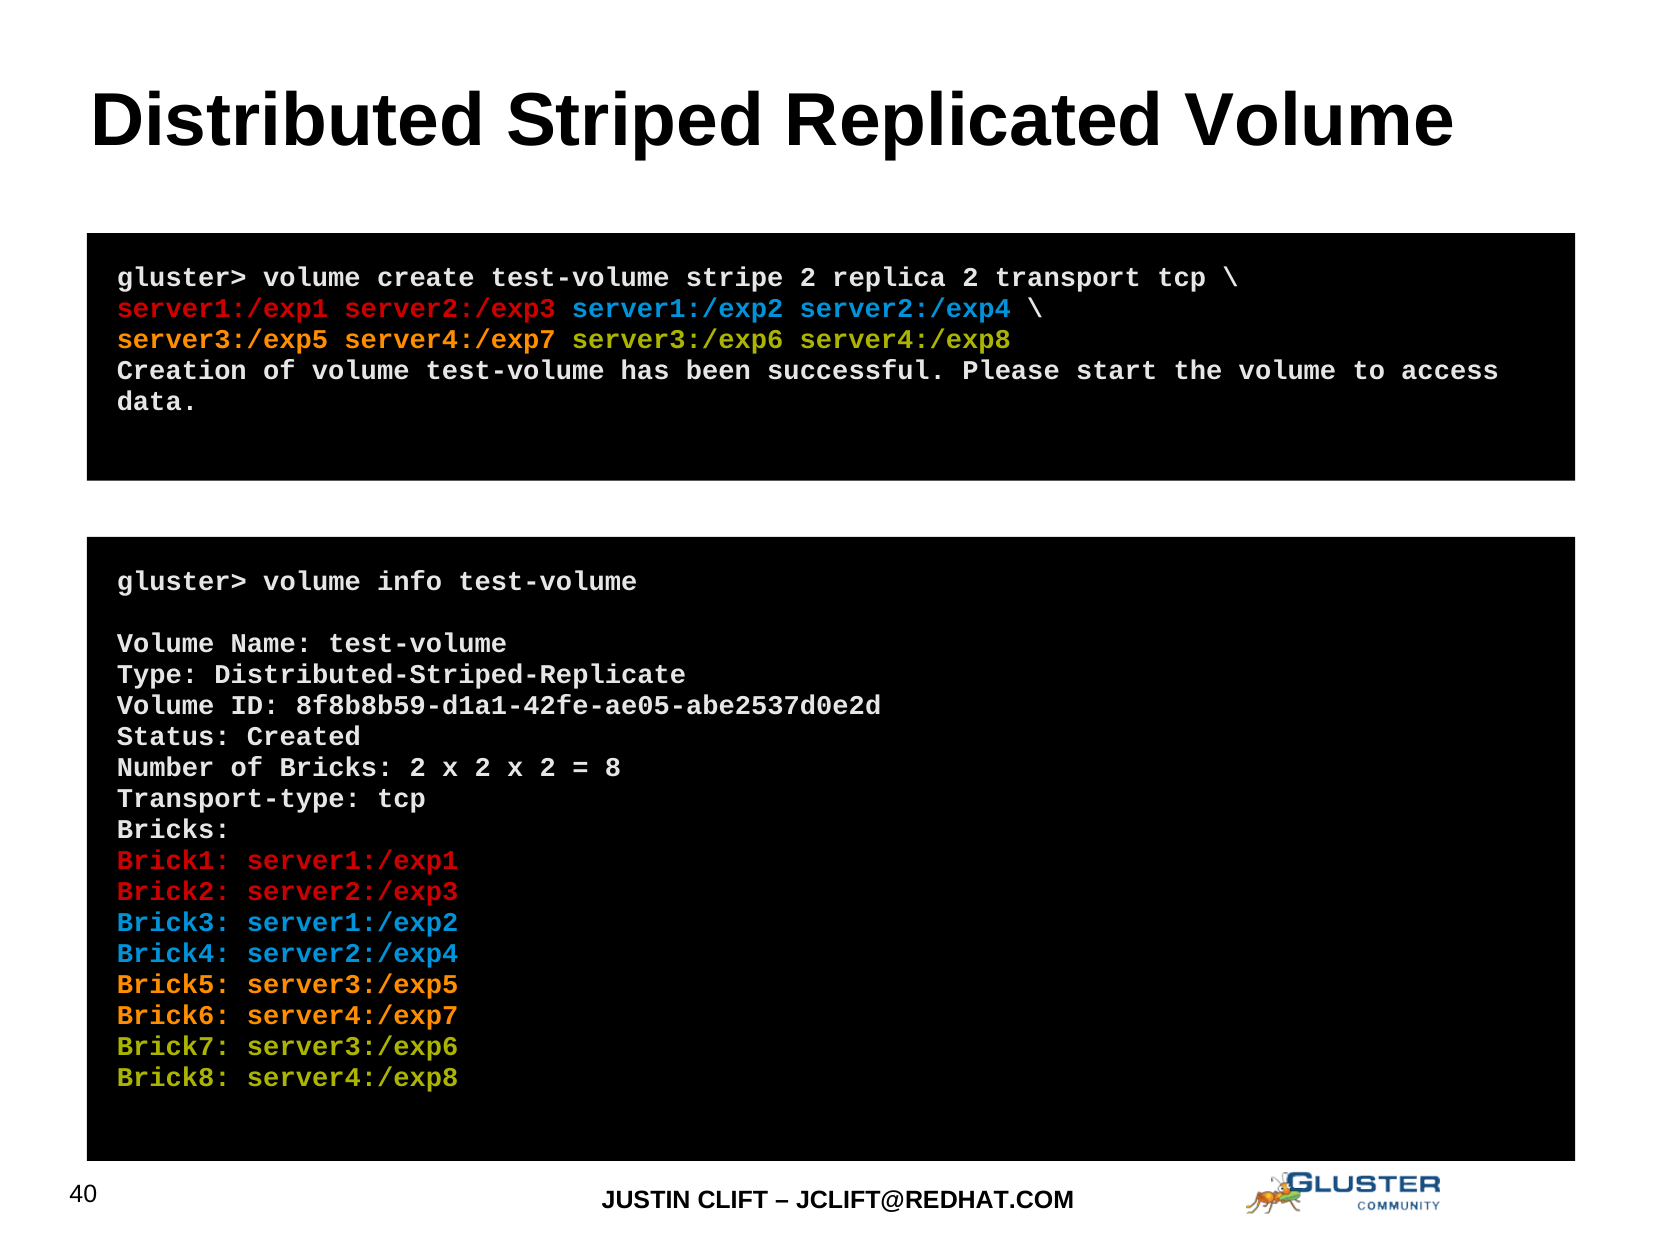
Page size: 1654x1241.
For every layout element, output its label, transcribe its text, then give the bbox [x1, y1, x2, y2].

title Distributed Striped Replicated Volume [90, 15, 1579, 223]
picture [1246, 1170, 1440, 1215]
list gluster> volume info test-volume Volume Name: test-volume Type: Distributed-Striped-Replicate Volume ID: 8f8b8b59-d1a1-42fe-ae05-abe2537d0e2d Status: Created Number of Bricks: 2 x 2 x 2 = 8 Transport-type: tcp Bricks: Brick1: server1:/exp1 Brick2: server2:/exp3 Brick3: server1:/exp2 Brick4: server2:/exp4 Brick5: server3:/exp5 Brick6: server4:/exp7 Brick7: server3:/exp6 Brick8: server4:/exp8 [86, 536, 1576, 1161]
list gluster> volume create test-volume stripe 2 replica 2 transport tcp \ server1:/exp1 server2:/exp3 server1:/exp2 server2:/exp4 \ server3:/exp5 server4:/exp7 server3:/exp6 server4:/exp8 Creation of volume test-volume has been successful. Please start the volume to access data. [86, 233, 1576, 481]
